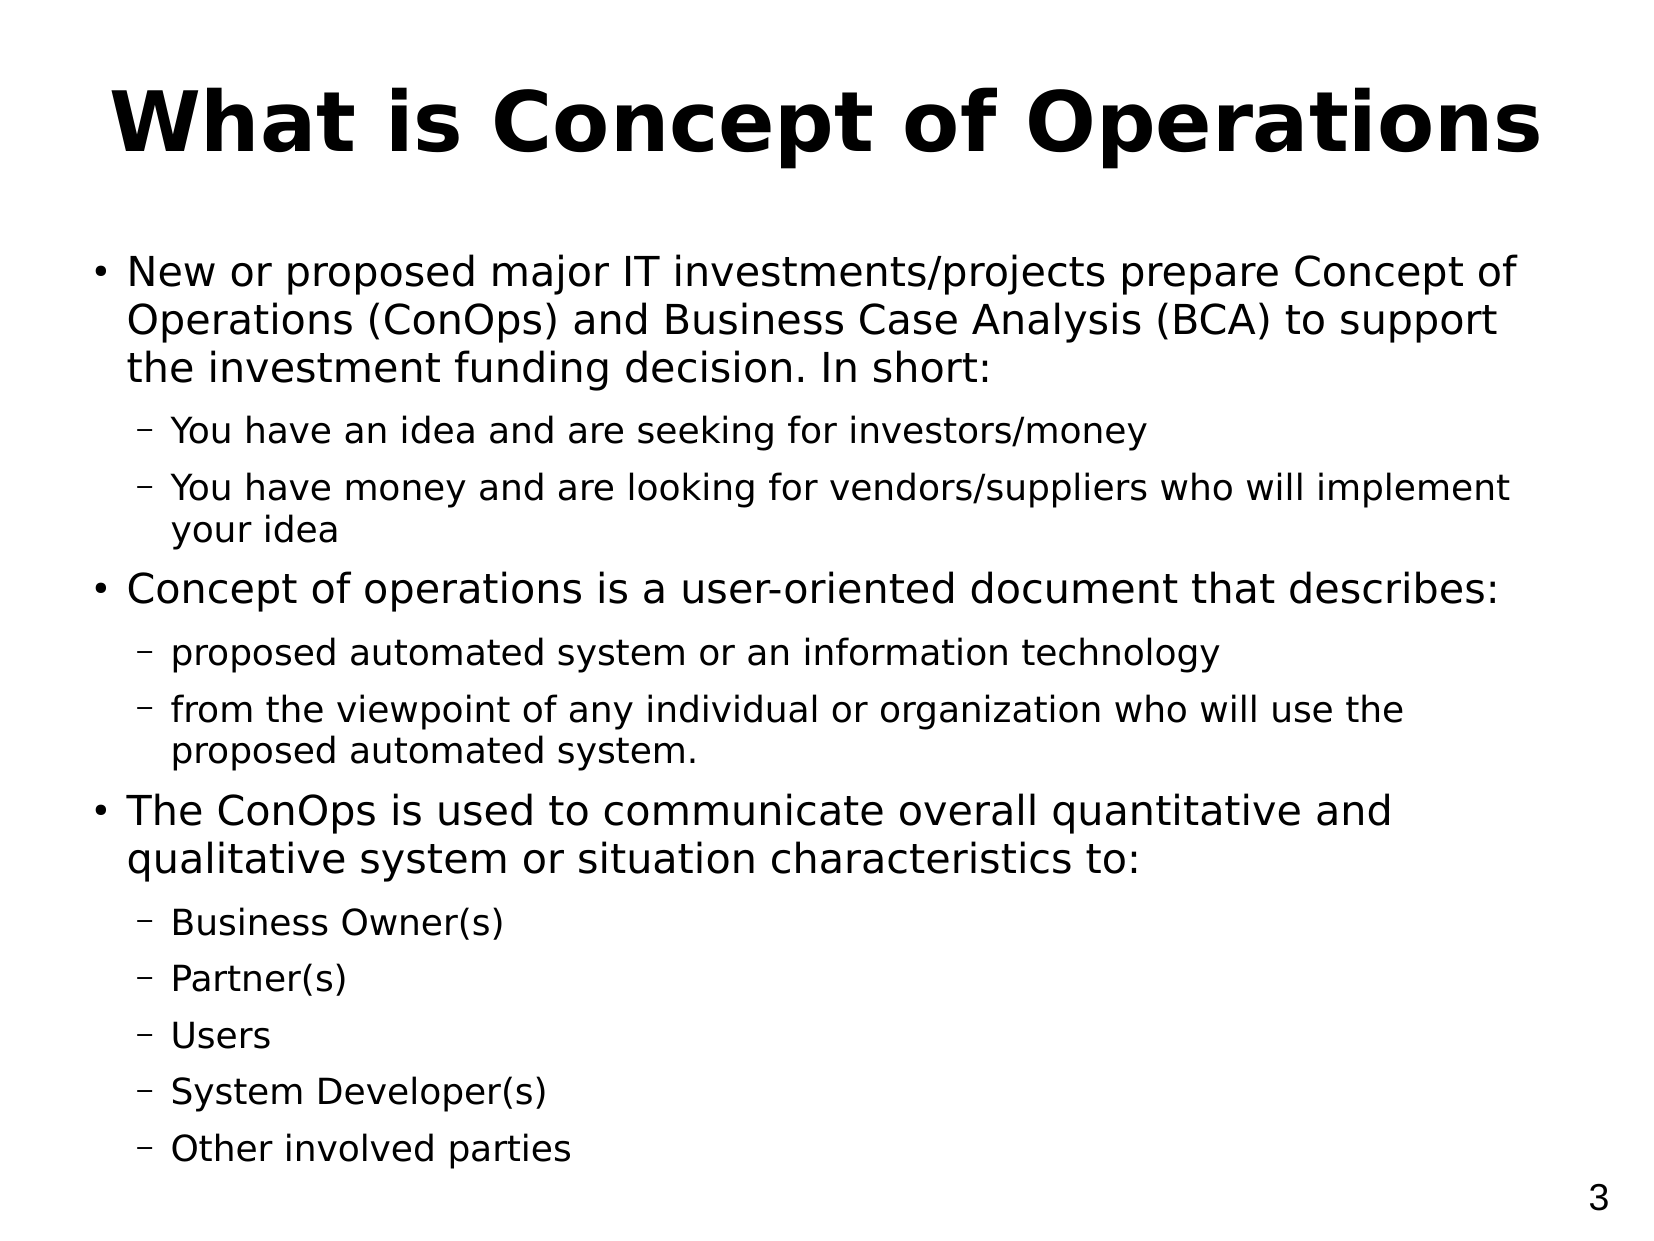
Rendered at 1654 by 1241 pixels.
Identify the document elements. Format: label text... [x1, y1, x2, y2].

list New or proposed major IT investments/projects prepare Concept of Operations (ConOps) and Business Case Analysis (BCA) to support the investment funding decision. In short: You have an idea and are seeking for investors/money You have money and are looking for vendors/suppliers who will implement your idea Concept of operations is a user-oriented document that describes: proposed automated system or an information technology from the viewpoint of any individual or organization who will use the proposed automated system. The ConOps is used to communicate overall quantitative and qualitative system or situation characteristics to: Business Owner(s) Partner(s) Users System Developer(s) Other involved parties [82, 248, 1538, 1186]
title What is Concept of Operations [82, 49, 1571, 196]
